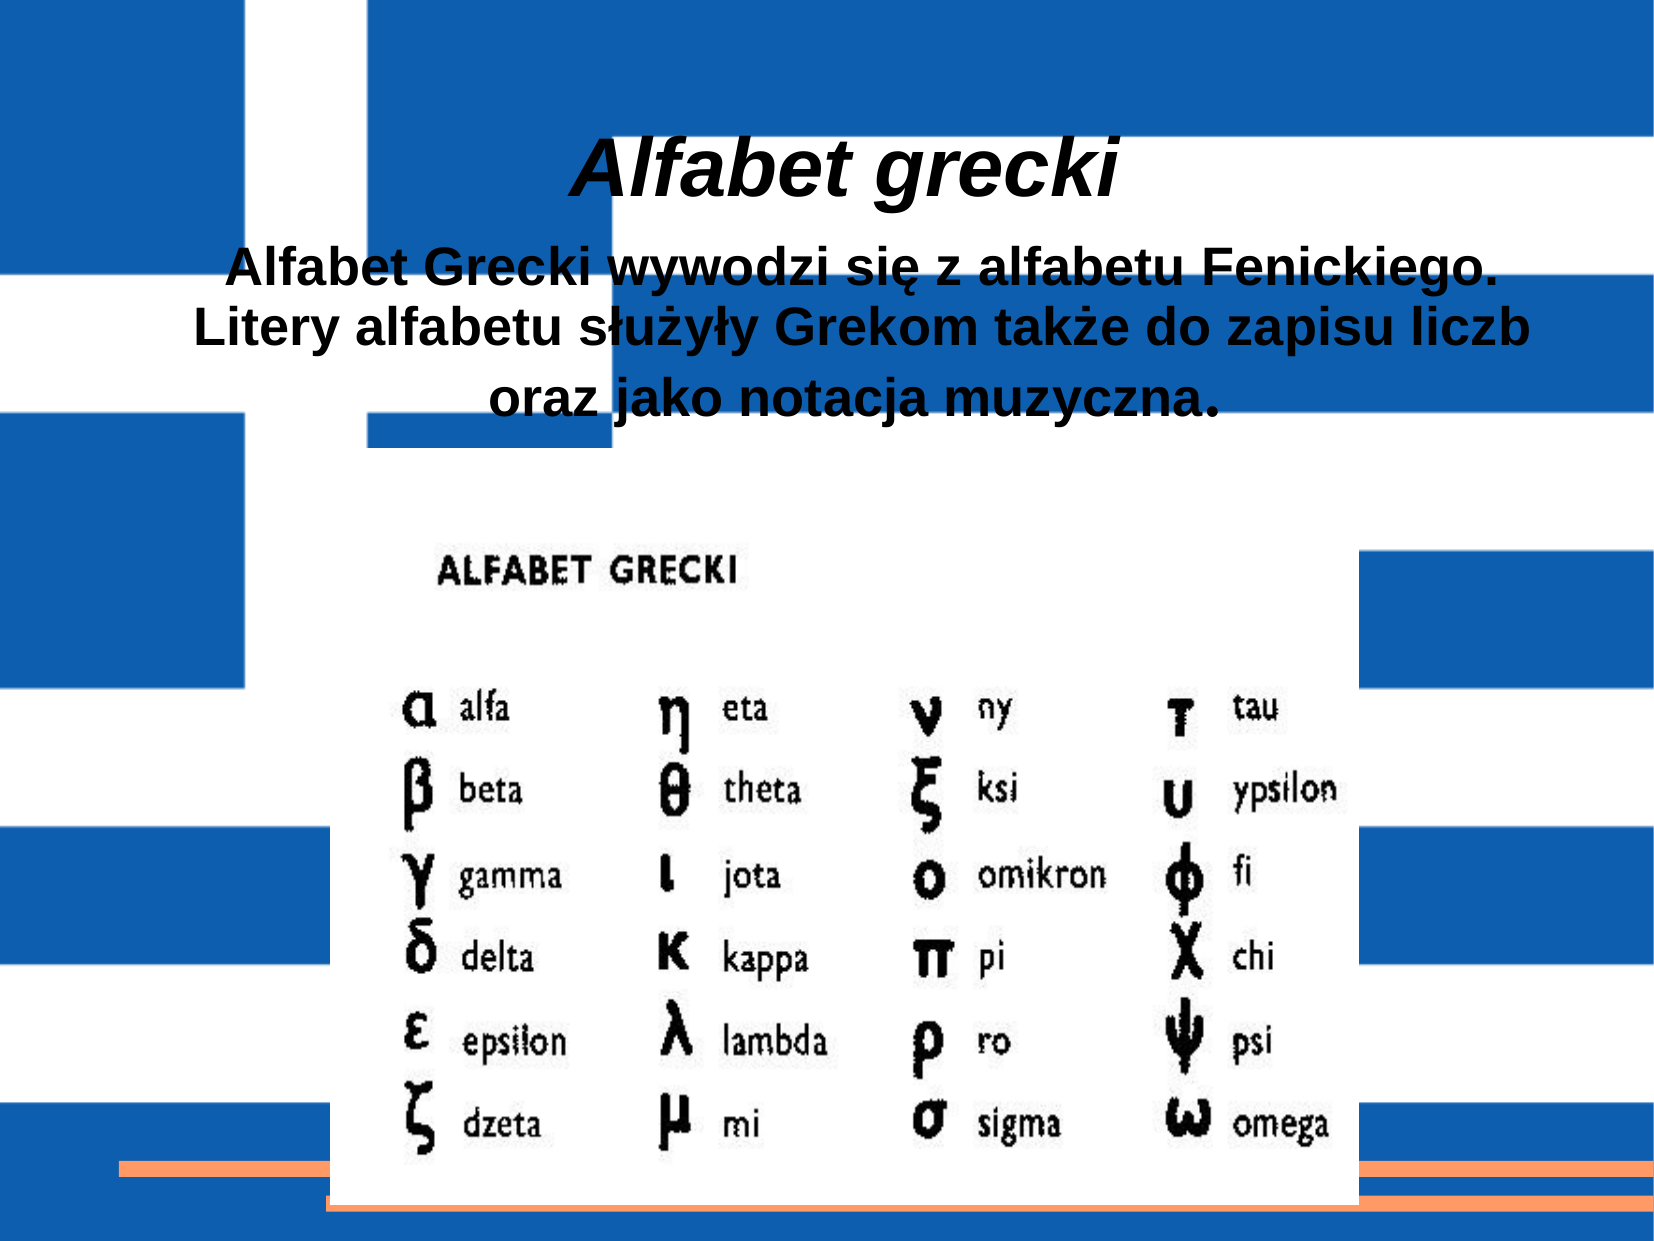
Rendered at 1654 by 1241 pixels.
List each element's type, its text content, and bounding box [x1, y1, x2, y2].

picture [0, 0, 1654, 1241]
list Alfabet Grecki wywodzi się z alfabetu Fenickiego. Litery alfabetu służyły Grekom także do zapisu liczb oraz jako notacja muzyczna. [108, 236, 1548, 1047]
title Alfabet grecki [121, 46, 1534, 236]
